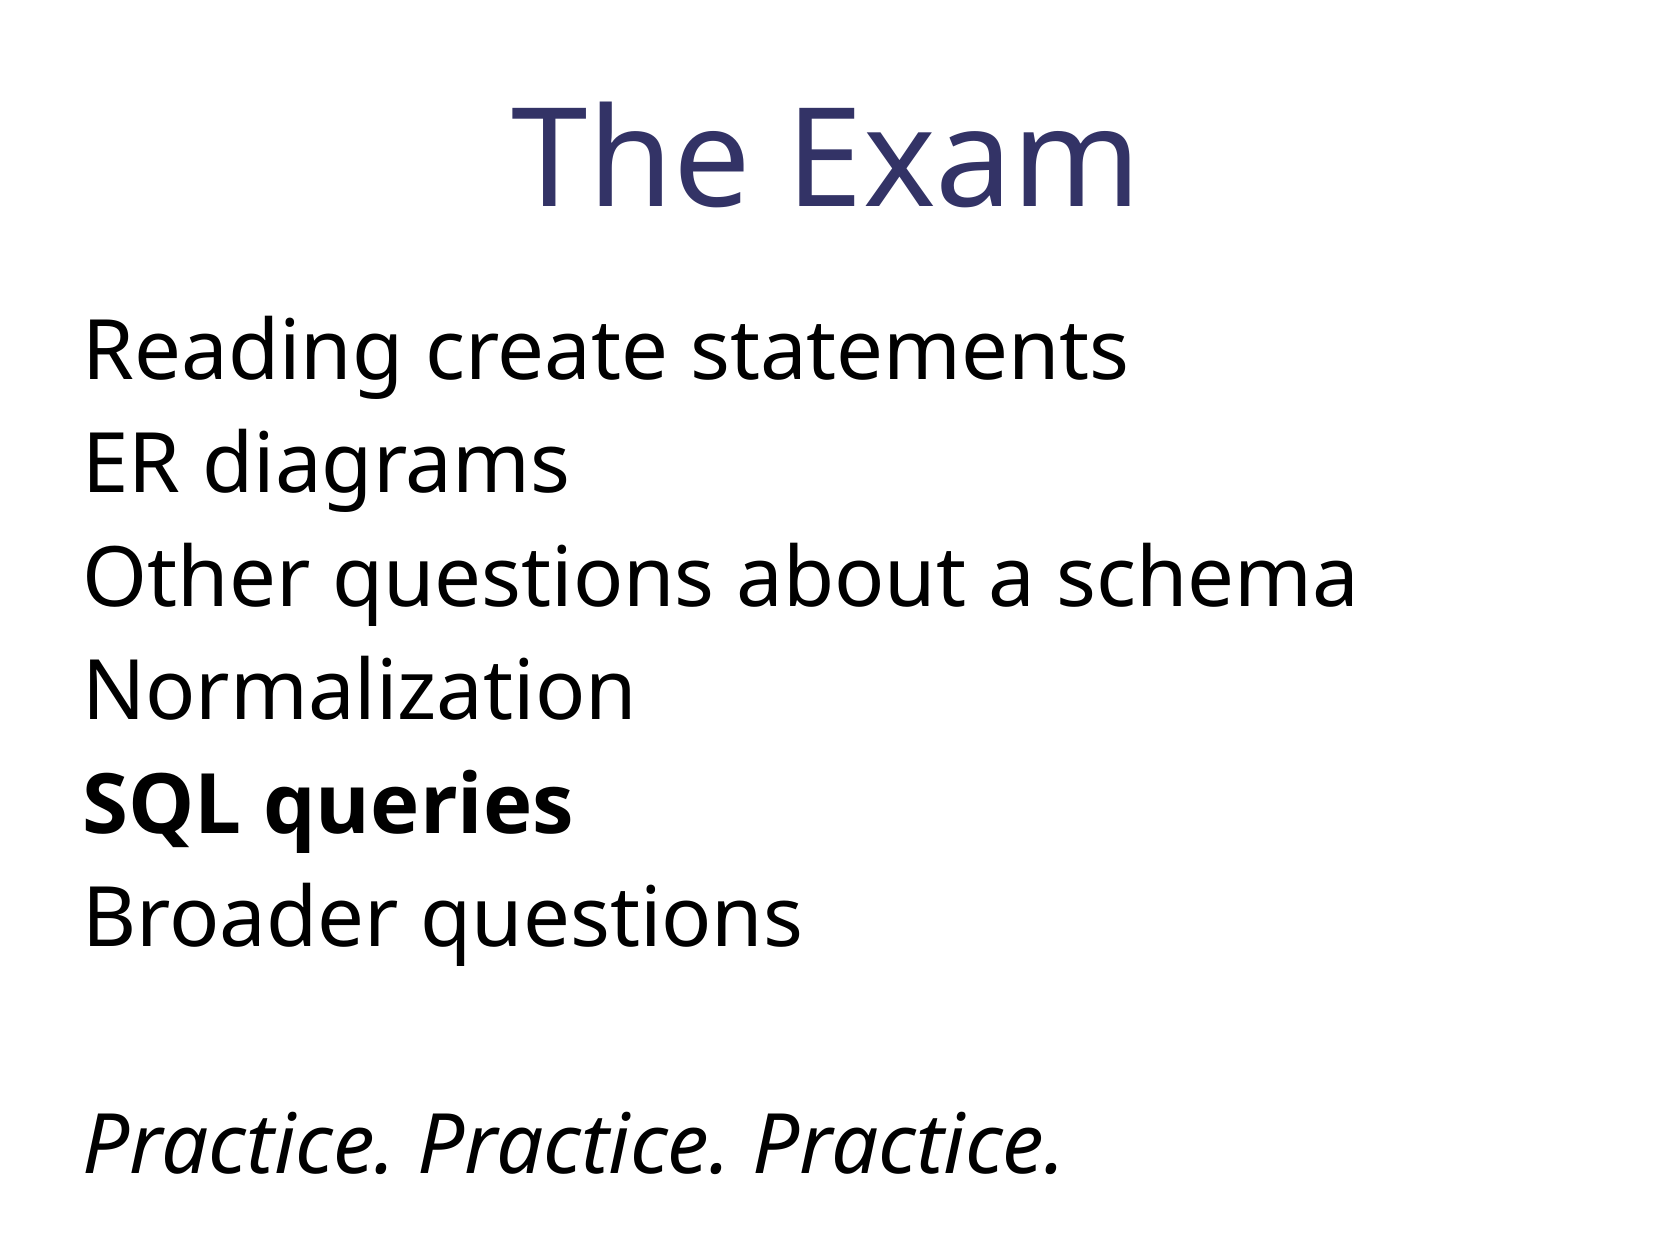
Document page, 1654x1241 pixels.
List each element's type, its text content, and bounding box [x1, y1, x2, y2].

subtitle Reading create statements ER diagrams Other questions about a schema Normalization SQL queries Broader questions Practice. Practice. Practice. [82, 290, 1571, 1202]
title The Exam [82, 49, 1571, 257]
